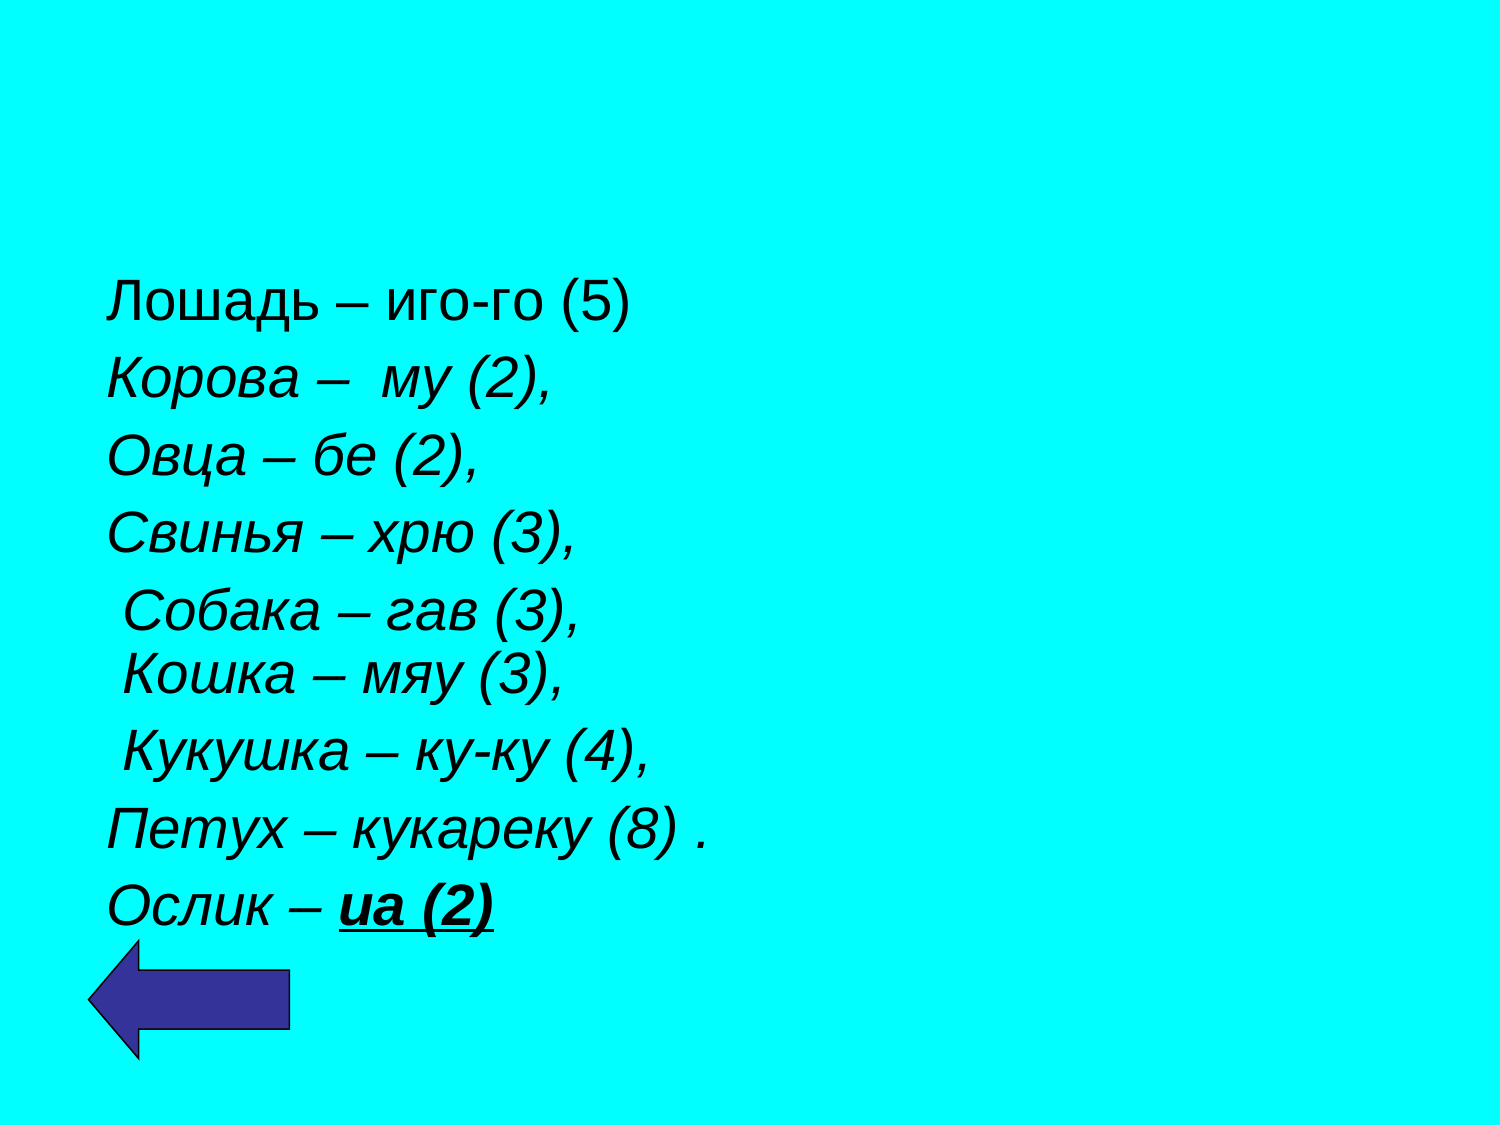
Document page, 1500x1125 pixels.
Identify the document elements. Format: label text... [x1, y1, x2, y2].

text_box [88, 940, 290, 1059]
list Лошадь – иго-го (5) Корова – му (2), Овца – бе (2), Свинья – хрю (3), Собака – гав (3), Кошка – мяу (3), Кукушка – ку-ку (4), Петух – кукареку (8) . Ослик – иа (2) [75, 262, 1426, 1005]
